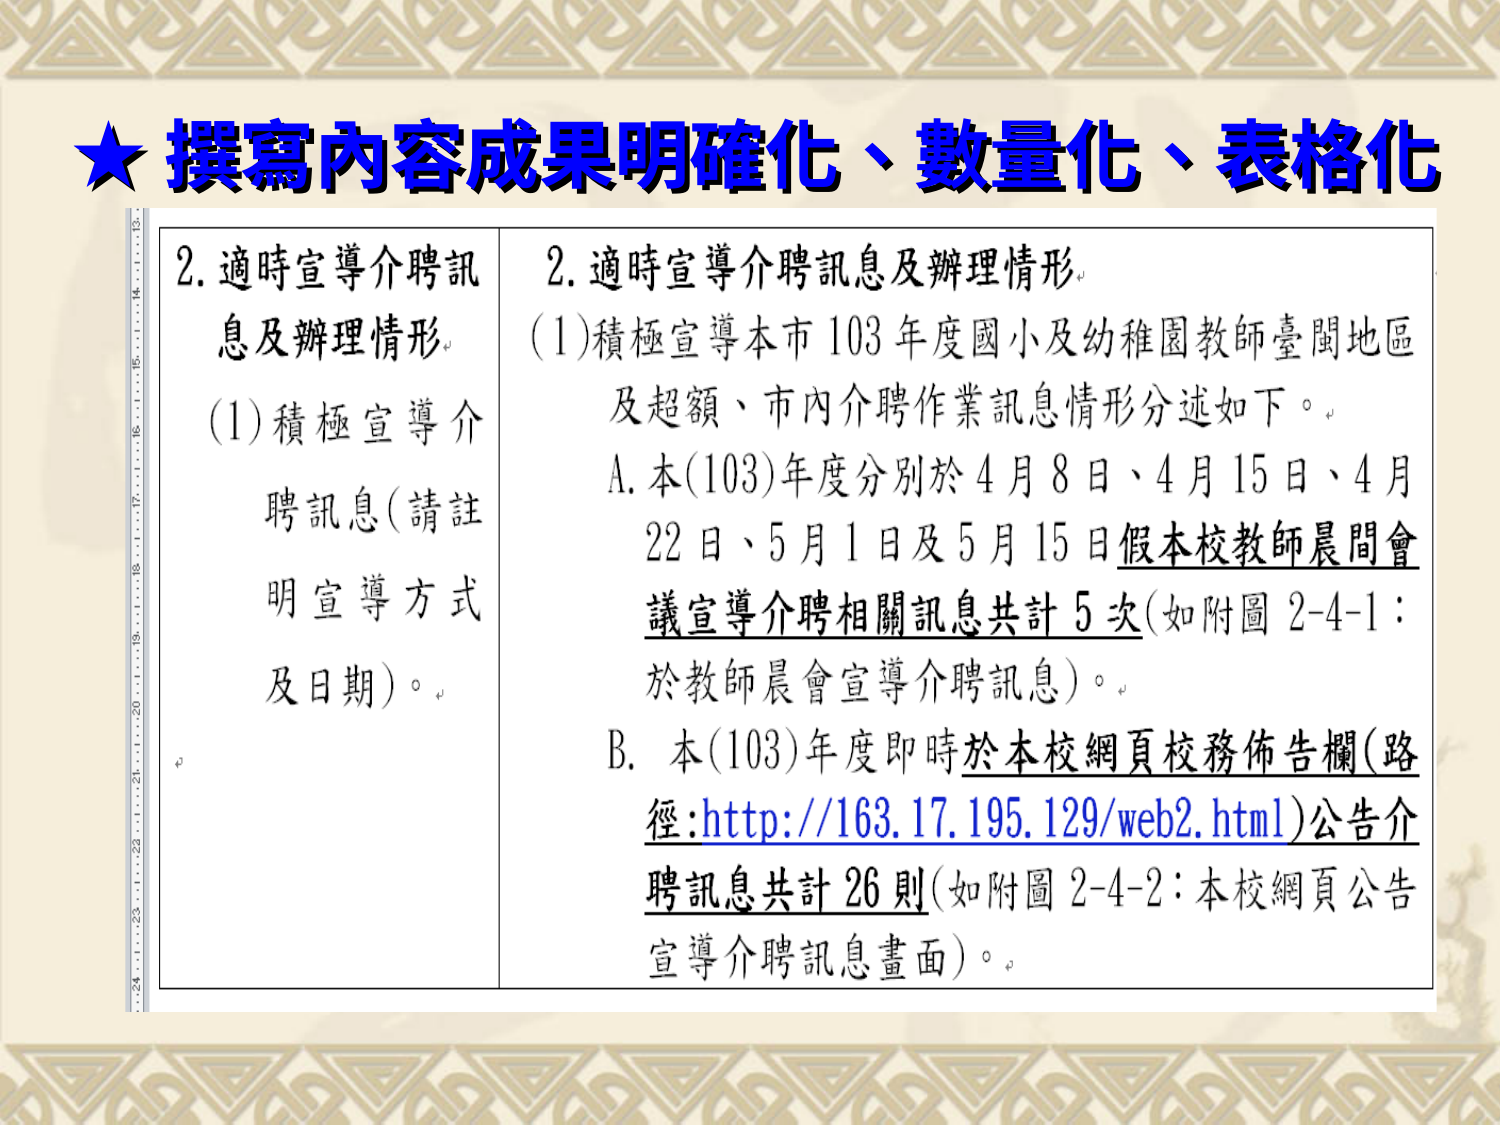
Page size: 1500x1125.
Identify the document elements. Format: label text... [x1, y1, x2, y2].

title ★撰寫內容成果明確化、數量化、表格化 [29, 85, 1483, 220]
picture [0, 0, 1500, 1125]
